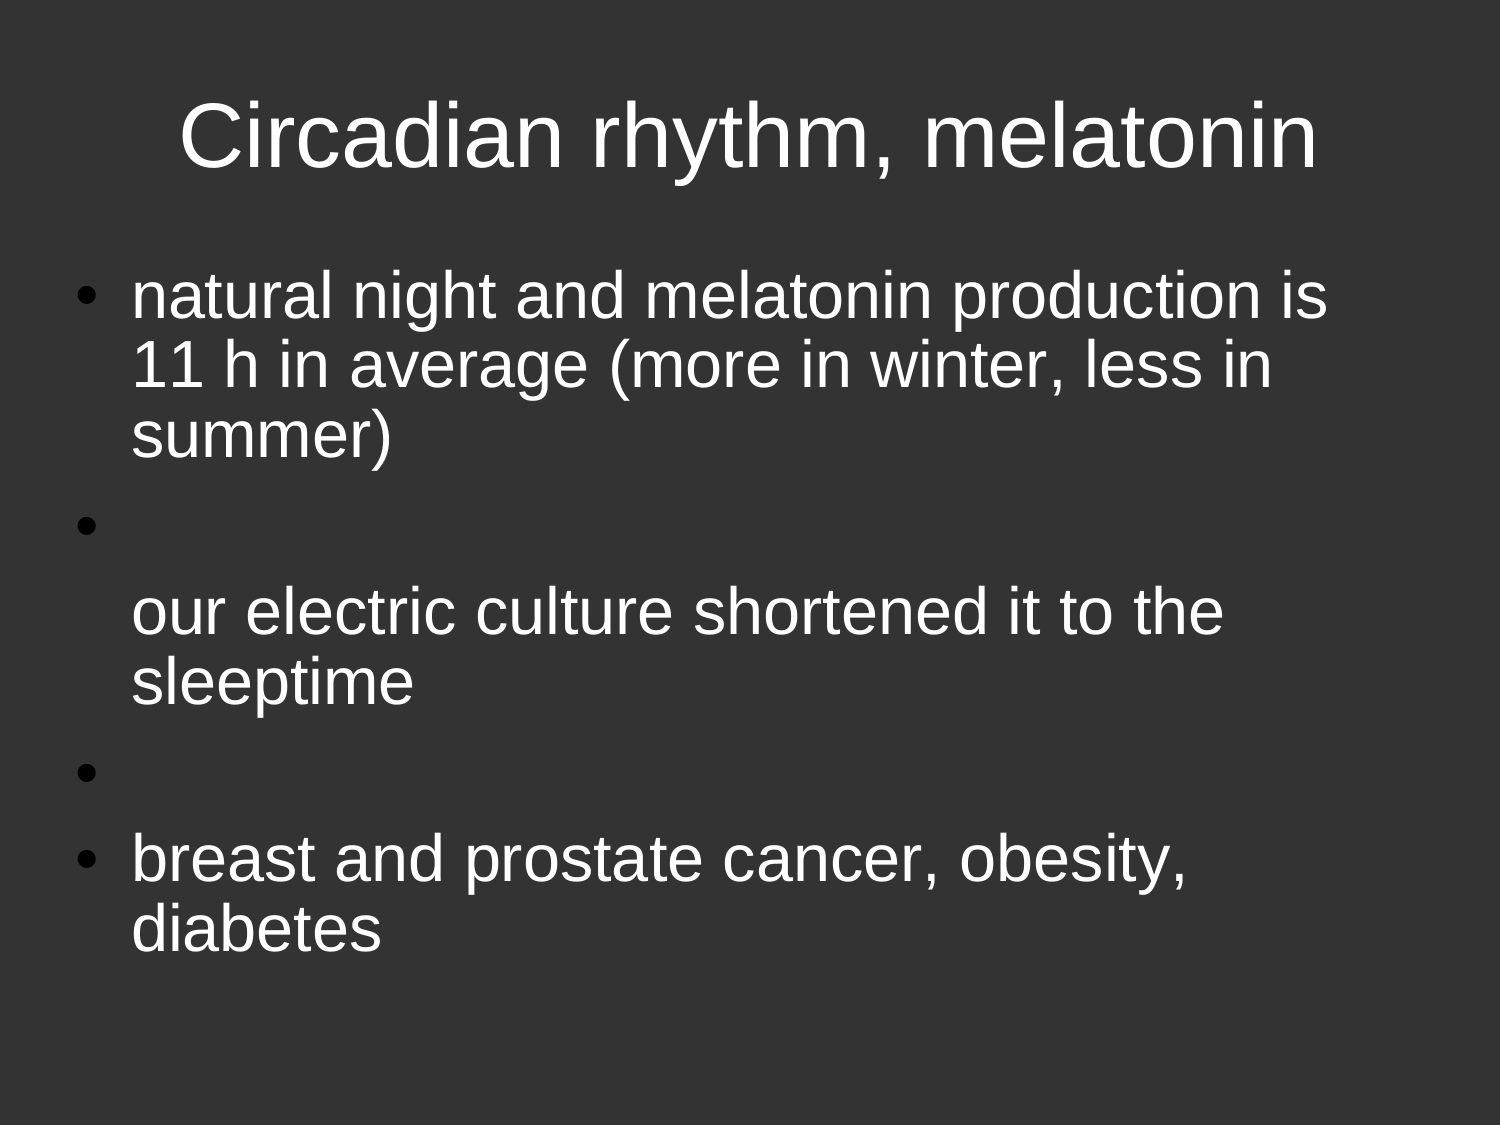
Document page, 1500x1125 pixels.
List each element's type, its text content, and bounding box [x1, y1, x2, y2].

list natural night and melatonin production is 11 h in average (more in winter, less in summer) our electric culture shortened it to the sleeptime breast and prostate cancer, obesity, diabetes [75, 262, 1425, 1005]
title Circadian rhythm, melatonin [75, 21, 1425, 257]
